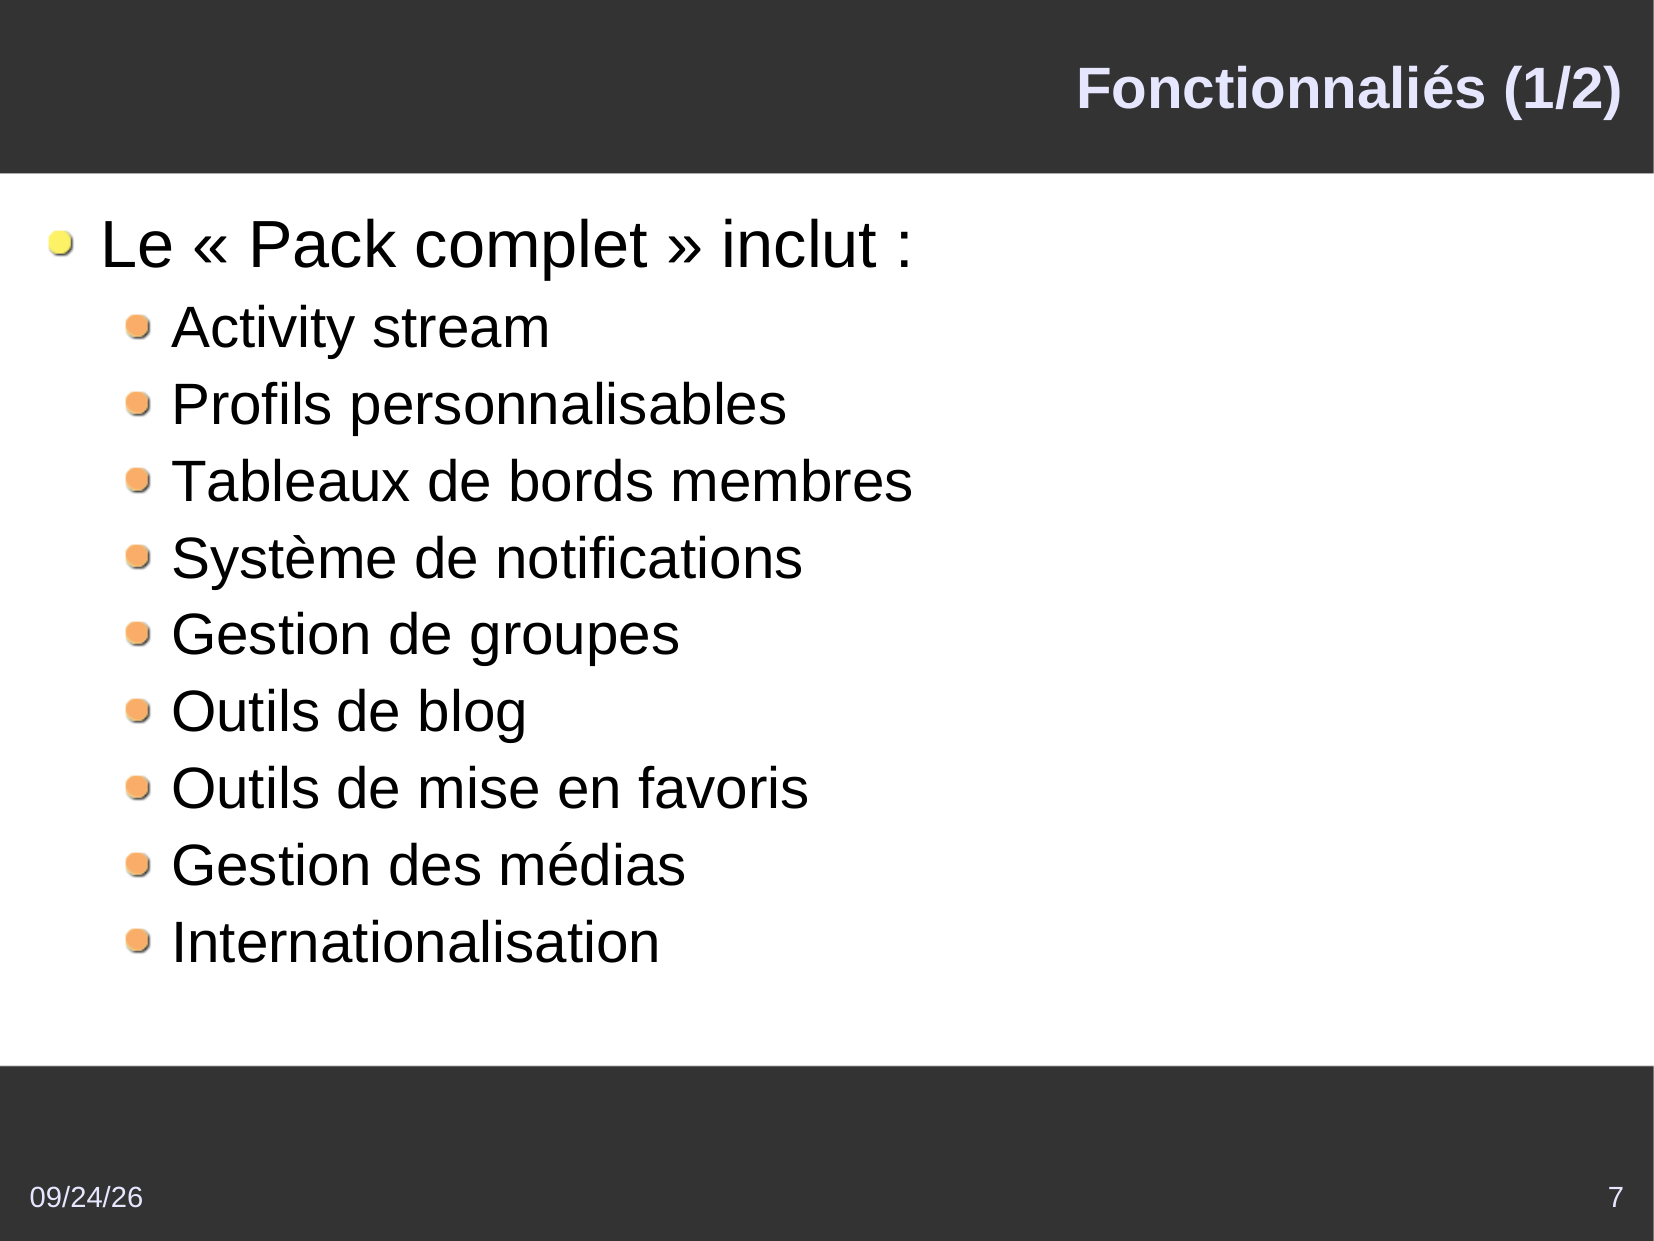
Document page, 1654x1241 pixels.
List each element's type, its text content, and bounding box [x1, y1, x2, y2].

title Fonctionnaliés (1/2) [29, 29, 1625, 148]
list Le « Pack complet » inclut : Activity stream Profils personnalisables Tableaux de bords membres Système de notifications Gestion de groupes Outils de blog Outils de mise en favoris Gestion des médias Internationalisation [29, 206, 1625, 1034]
picture [0, 0, 1654, 1241]
